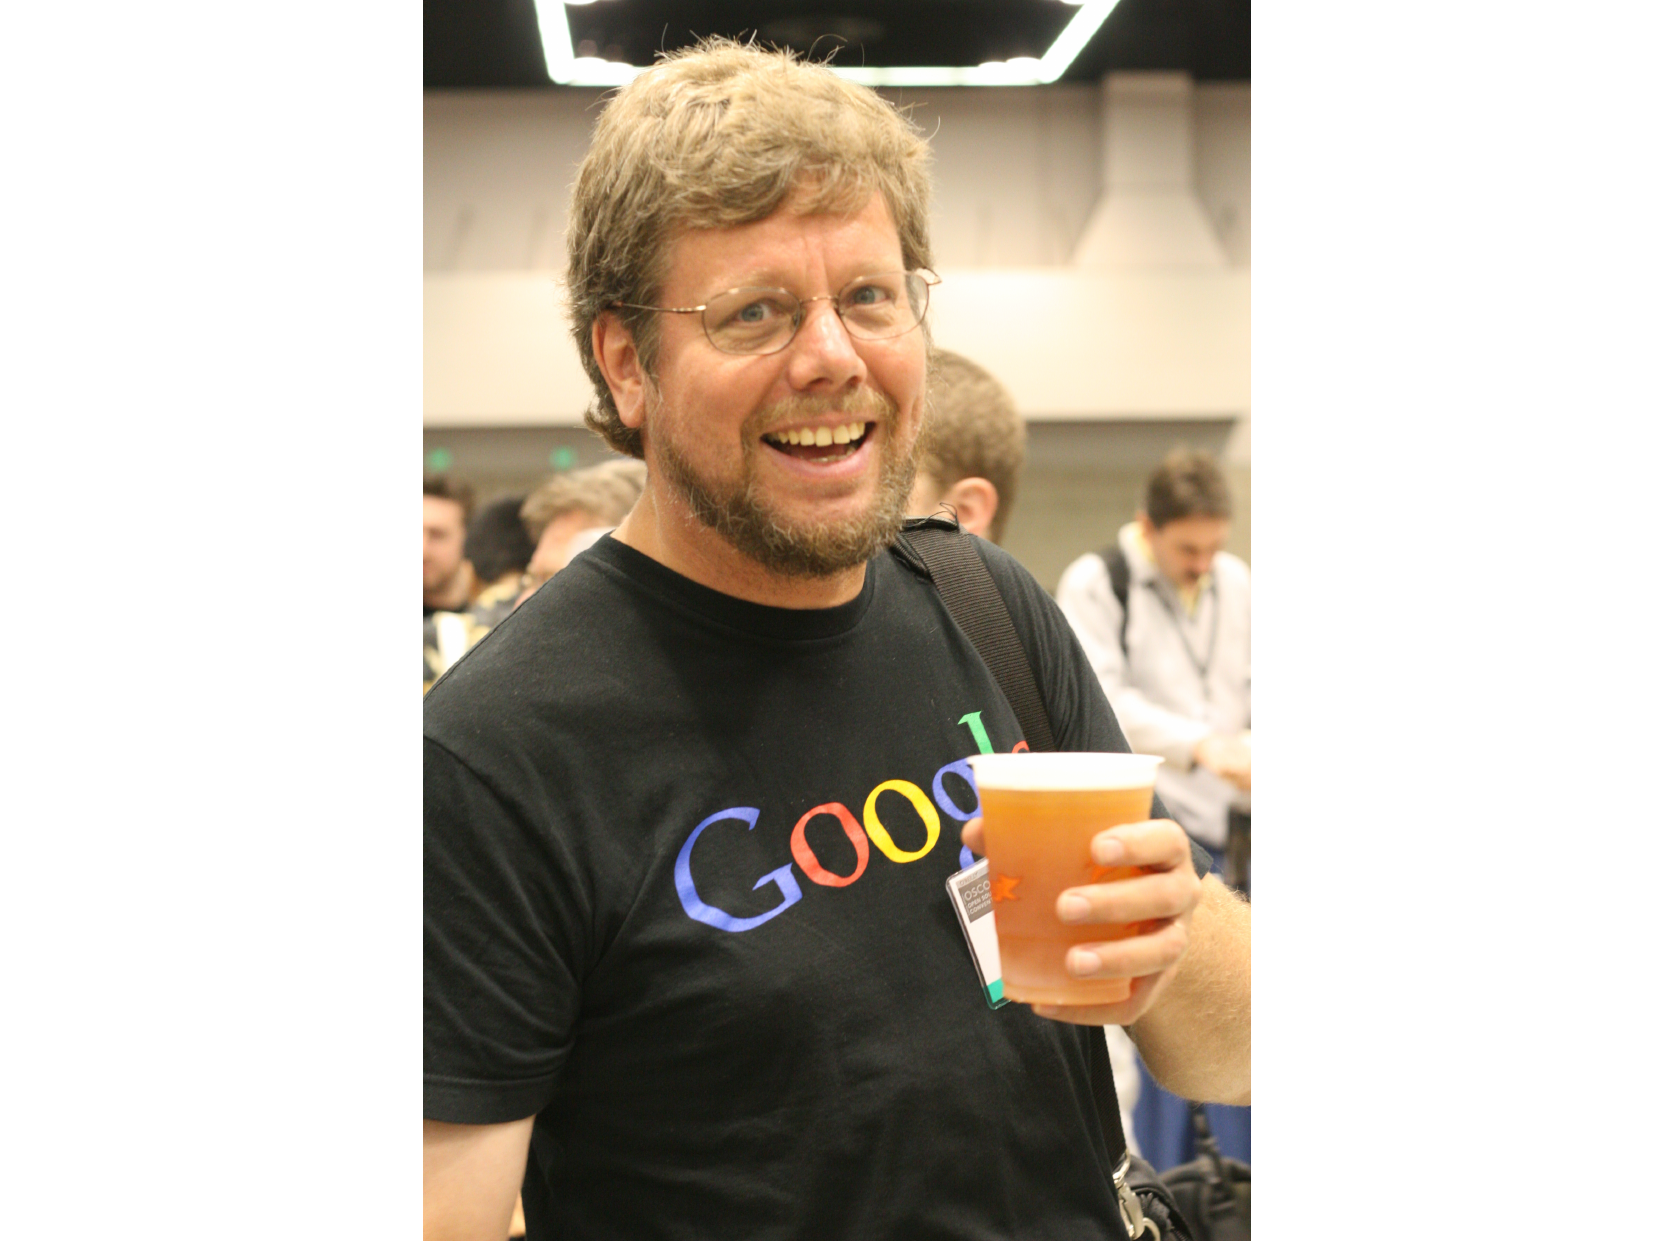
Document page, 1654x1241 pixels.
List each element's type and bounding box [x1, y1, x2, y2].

picture [423, 0, 1251, 1241]
